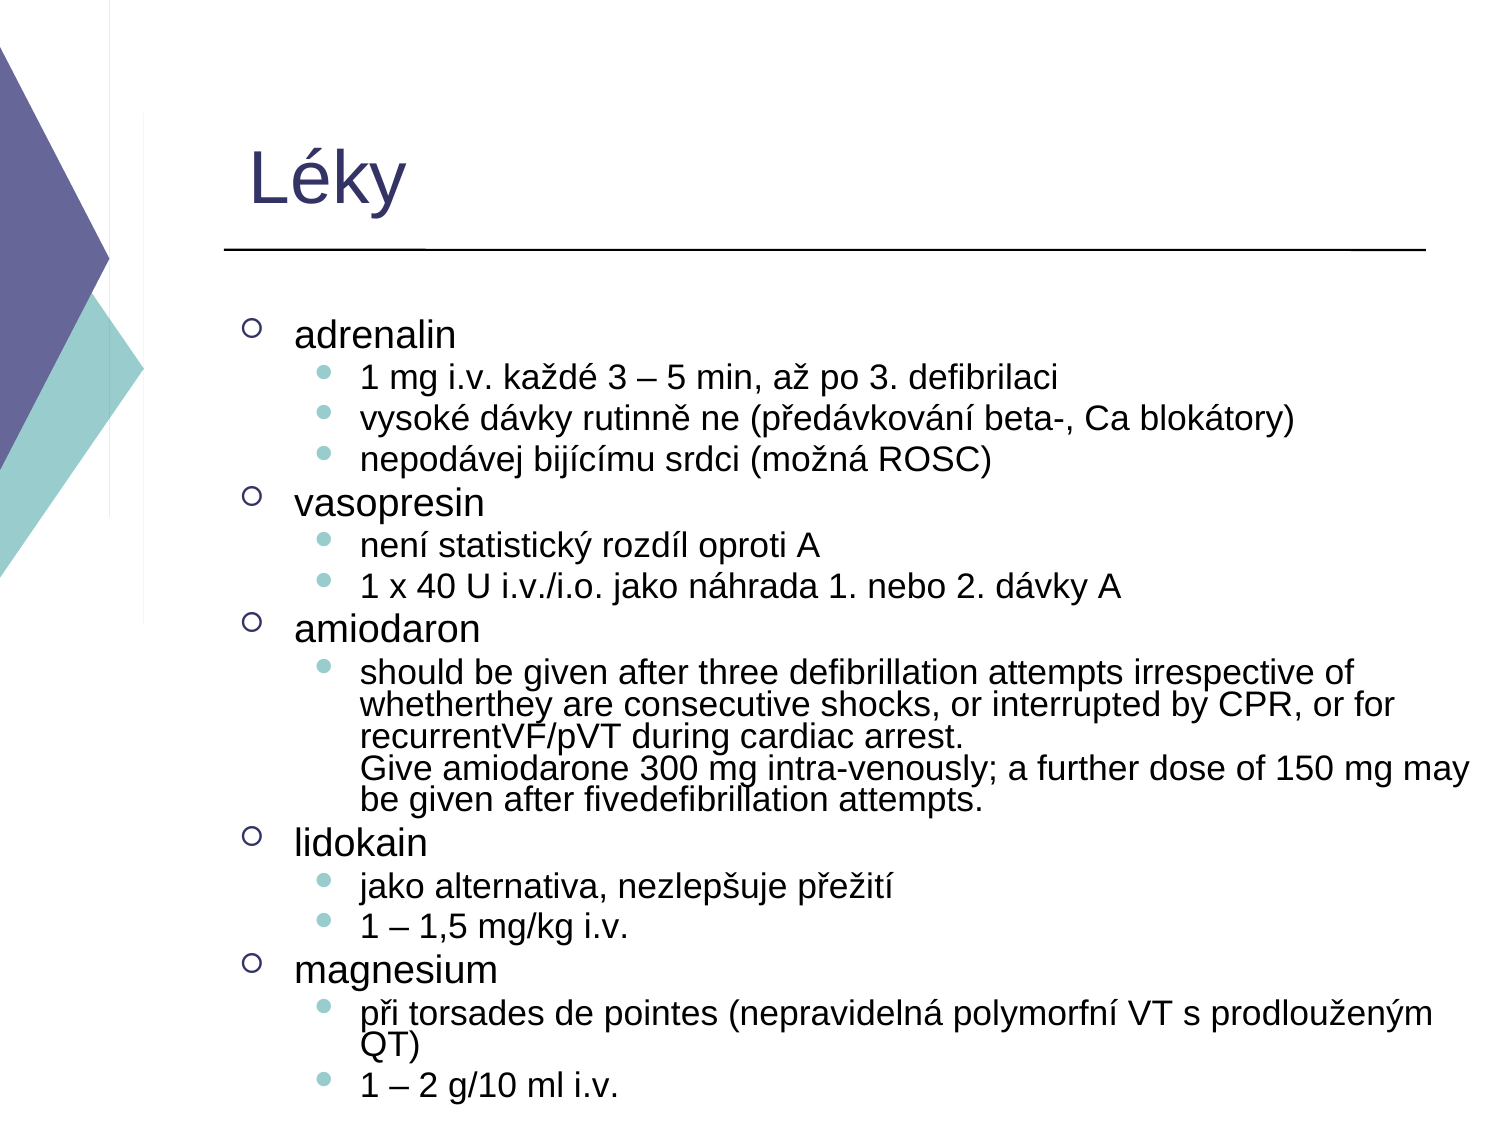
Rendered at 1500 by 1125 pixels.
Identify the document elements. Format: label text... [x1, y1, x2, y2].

list adrenalin 1 mg i.v. každé 3 – 5 min, až po 3. defibrilaci vysoké dávky rutinně ne (předávkování beta-, Ca blokátory) nepodávej bijícímu srdci (možná ROSC) vasopresin není statistický rozdíl oproti A 1 x 40 U i.v./i.o. jako náhrada 1. nebo 2. dávky A amiodaron should be given after three defibrillation attempts irrespective of whetherthey are consecutive shocks, or interrupted by CPR, or for recurrentVF/pVT during cardiac arrest. Give amiodarone 300 mg intra-venously; a further dose of 150 mg may be given after fivedefibrillation attempts. lidokain jako alternativa, nezlepšuje přežití 1 – 1,5 mg/kg i.v. magnesium při torsades de pointes (nepravidelná polymorfní VT s prodlouženým QT) 1 – 2 g/10 ml i.v. [224, 302, 1500, 1125]
title Léky [233, 58, 1416, 228]
